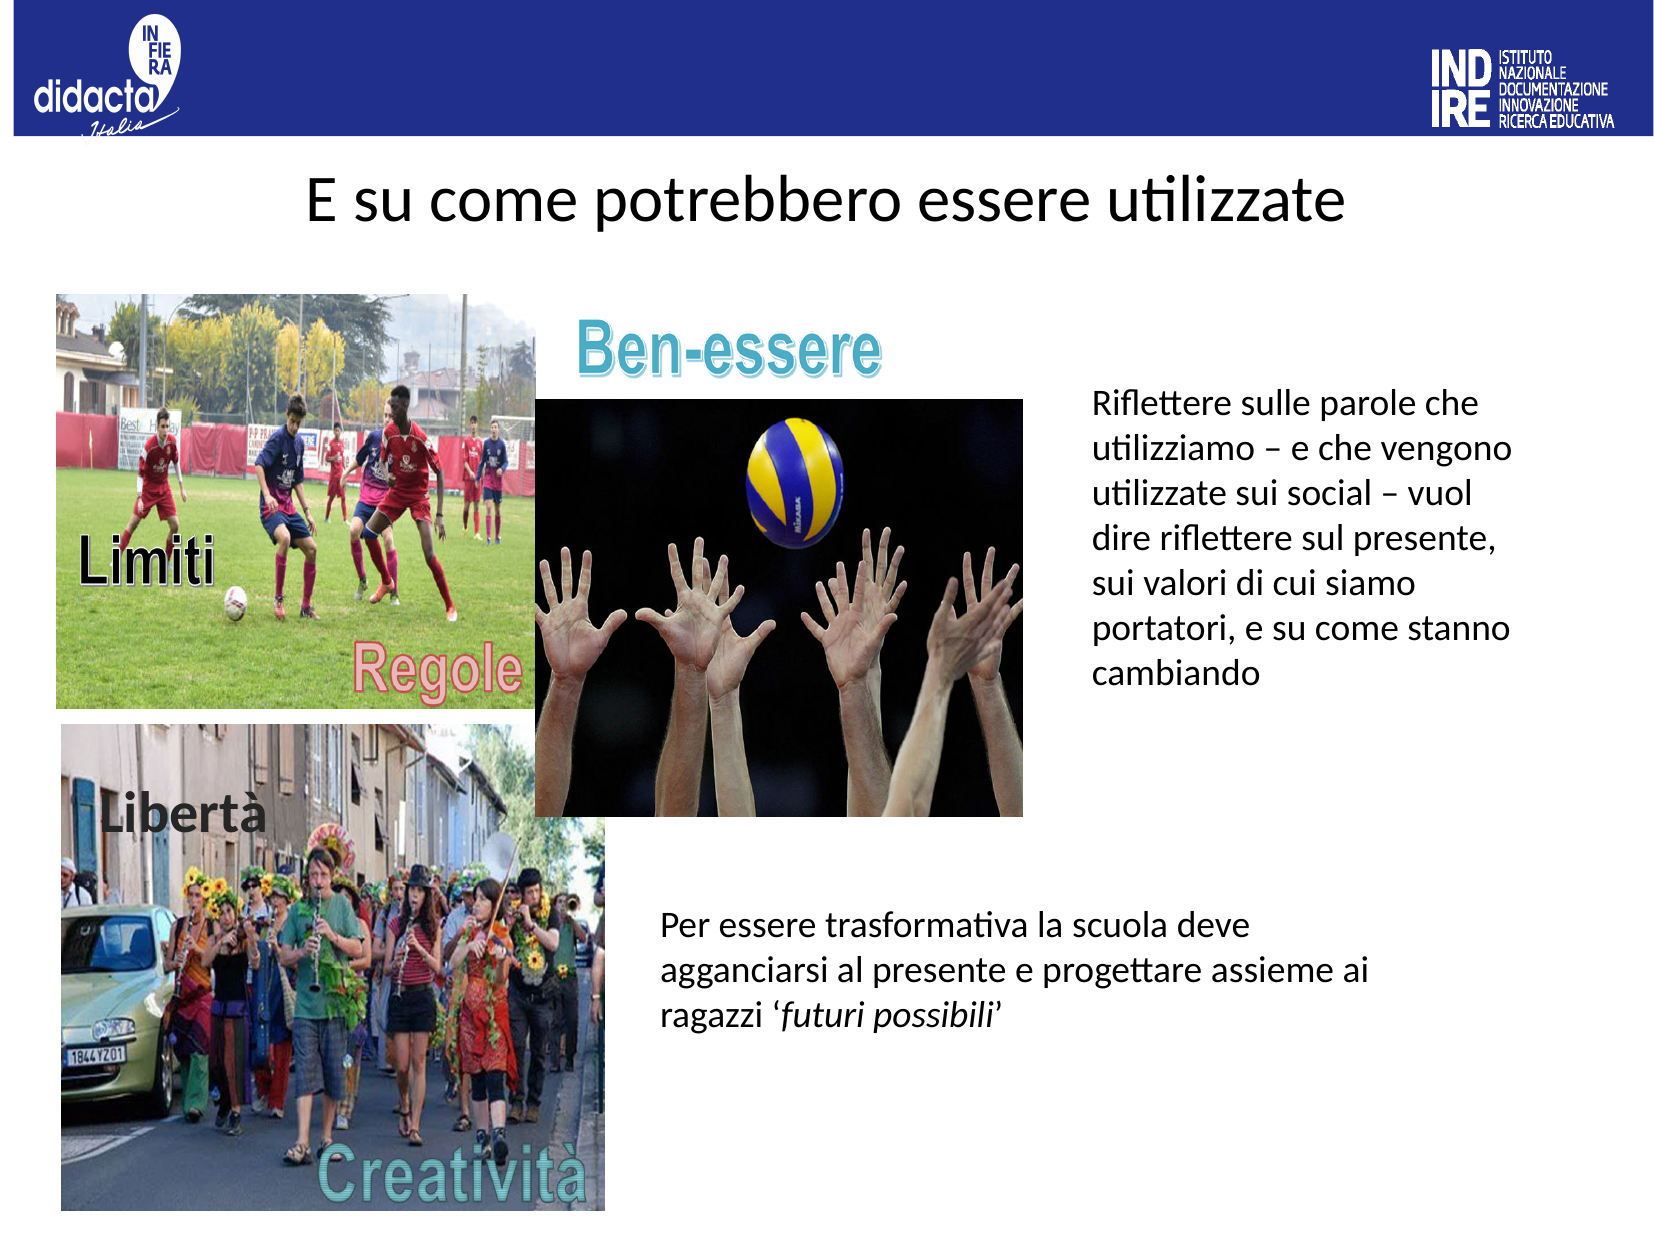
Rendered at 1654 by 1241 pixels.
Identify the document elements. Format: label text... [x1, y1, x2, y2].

picture [566, 294, 890, 398]
text_box Per essere trasformativa la scuola deve agganciarsi al presente e progettare assieme ai ragazzi ‘futuri possibili’ [645, 884, 1400, 1043]
text_box Riflettere sulle parole che utilizziamo – e che vengono utilizzate sui social – vuol dire riflettere sul presente, sui valori di cui siamo portatori, e su come stanno cambiando [1076, 363, 1556, 701]
picture [34, 14, 181, 145]
title E su come potrebbero essere utilizzate [82, 137, 1571, 257]
text_box [13, 0, 1654, 137]
text_box Libertà [34, 766, 333, 852]
picture [56, 294, 1023, 1226]
picture [1423, 35, 1623, 142]
